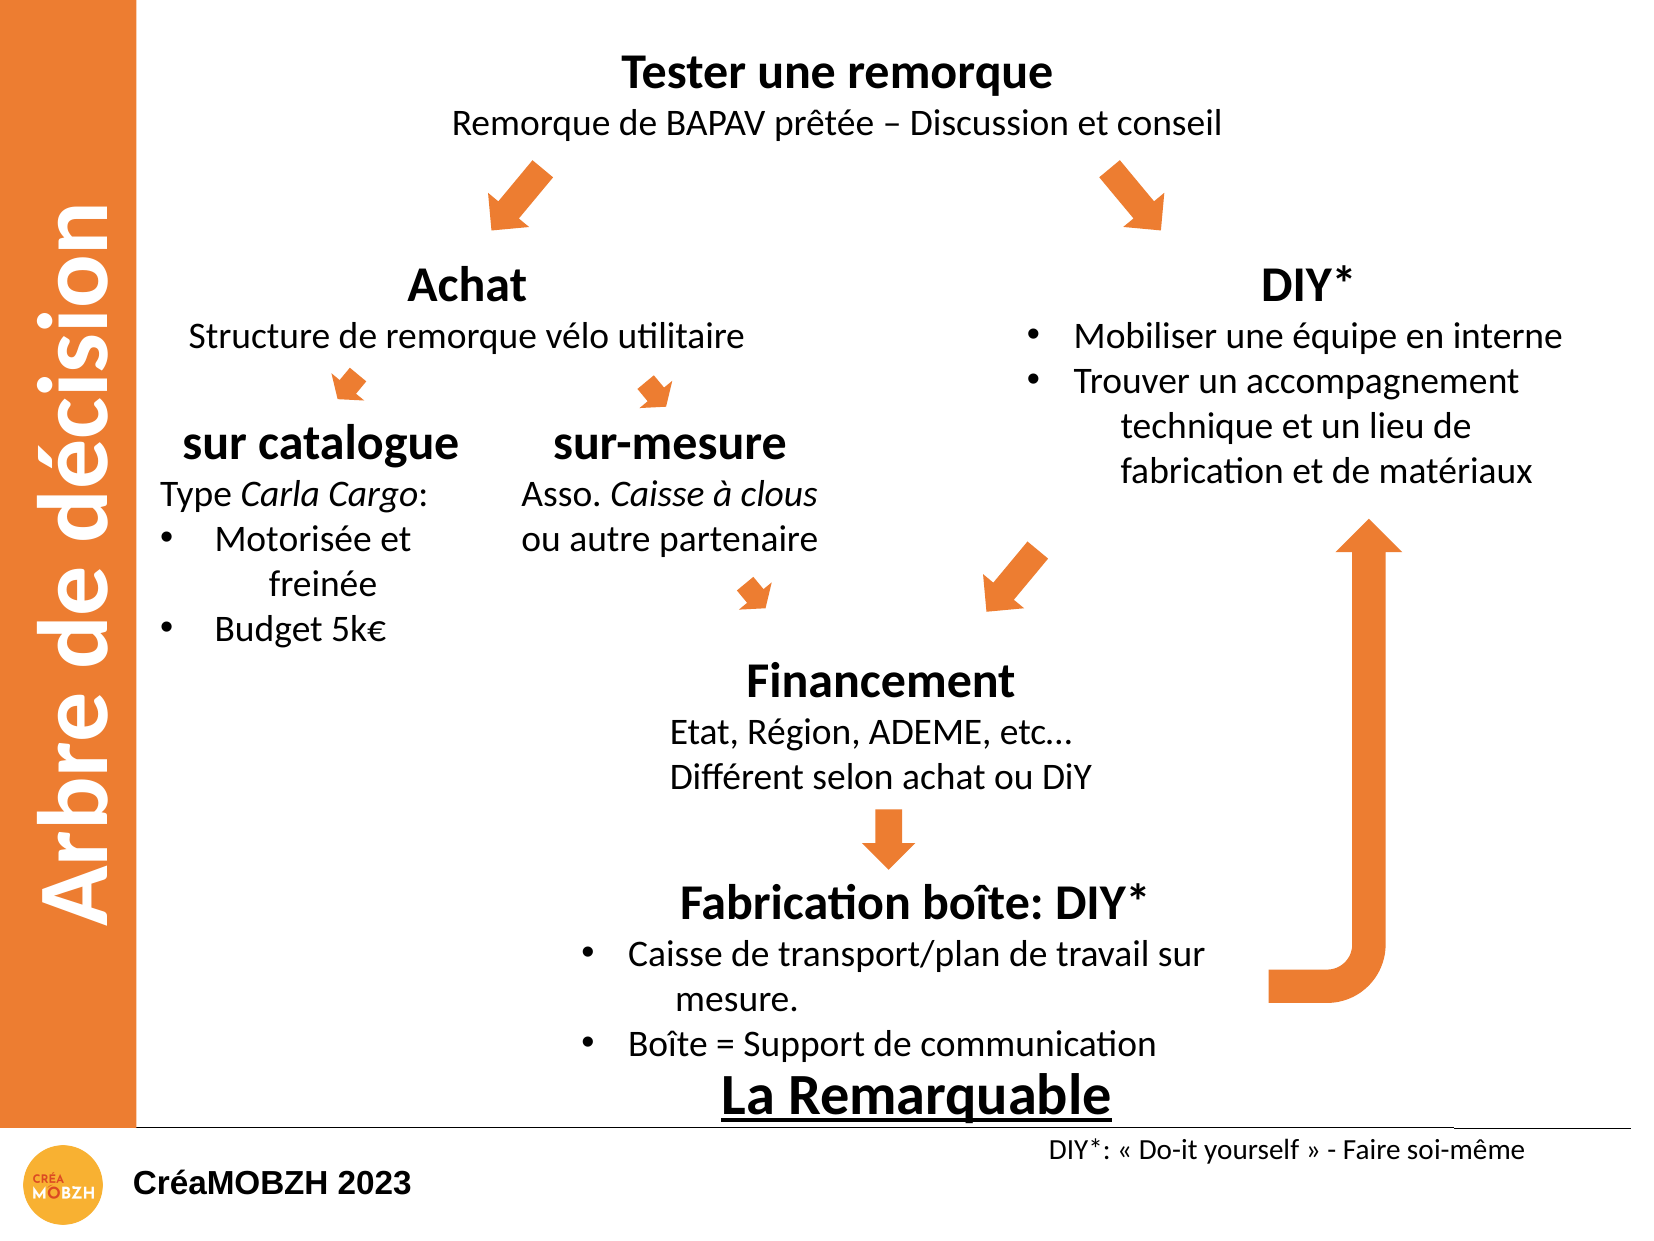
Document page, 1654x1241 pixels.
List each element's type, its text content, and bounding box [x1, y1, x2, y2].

text_box [736, 576, 772, 610]
text_box [637, 375, 673, 409]
text_box Fabrication boîte: DIY* Caisse de transport/plan de travail sur mesure. Boîte = Support de communication [566, 861, 1265, 1074]
picture [23, 1145, 103, 1225]
text_box Achat Structure de remorque vélo utilitaire [173, 243, 768, 365]
text_box [983, 541, 1049, 612]
text_box DIY*: « Do-it yourself » - Faire soi-même [1032, 1122, 1543, 1174]
text_box Tester une remorque Remorque de BAPAV prêtée – Discussion et conseil [436, 30, 1248, 152]
text_box [331, 367, 367, 401]
text_box [1268, 518, 1403, 1003]
text_box Financement Etat, Région, ADEME, etc… Différent selon achat ou DiY [654, 639, 1114, 807]
text_box sur catalogue Type Carla Cargo: Motorisée et freinée Budget 5k€ [145, 401, 498, 660]
text_box [861, 809, 916, 870]
text_box CréaMOBZH 2023 [118, 1157, 1040, 1210]
text_box sur-mesure Asso. Caisse à clous ou autre partenaire [506, 401, 859, 569]
text_box Arbre de décision [0, 0, 137, 1128]
text_box La Remarquable [707, 1049, 1127, 1134]
text_box DIY* Mobiliser une équipe en interne Trouver un accompagnement technique et un lieu de fabrication et de matériaux [1011, 243, 1607, 502]
text_box [1099, 160, 1165, 231]
text_box [488, 160, 554, 231]
